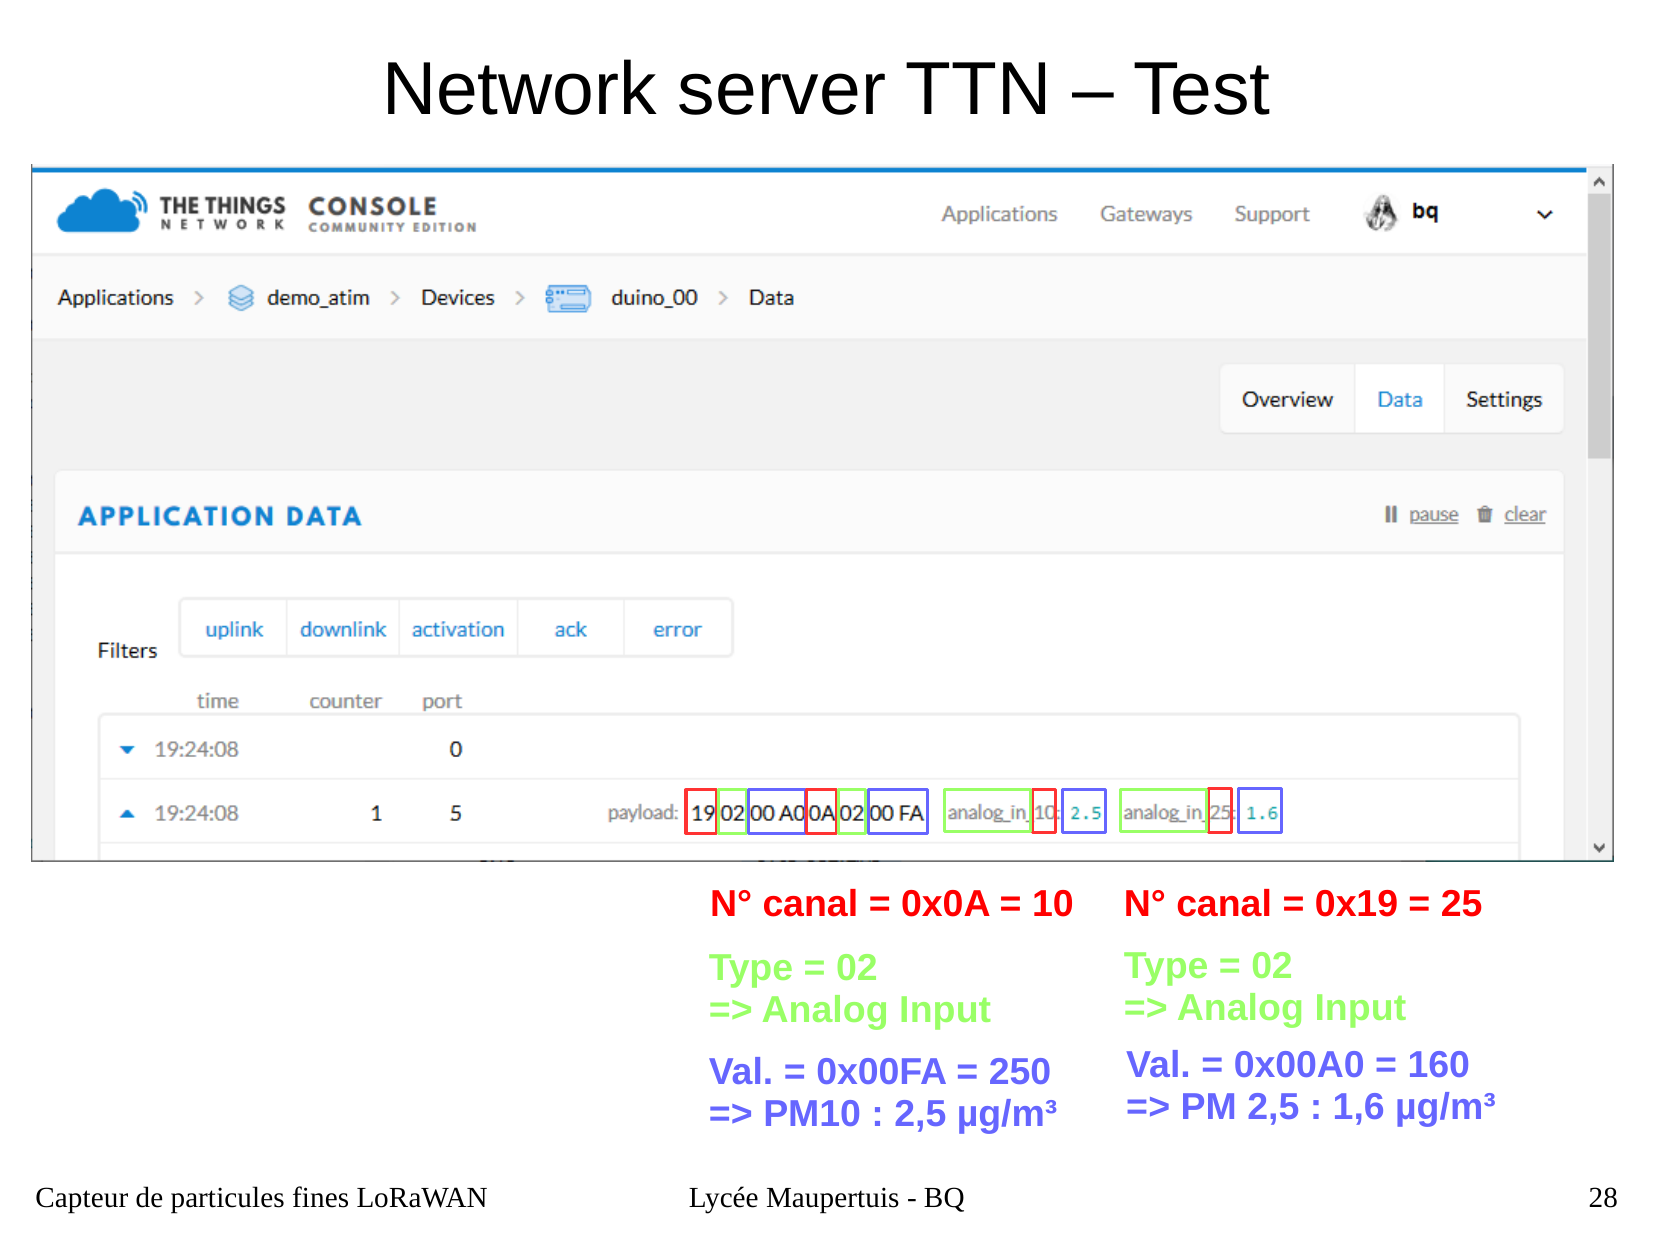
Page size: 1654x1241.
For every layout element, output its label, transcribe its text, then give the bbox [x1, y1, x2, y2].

picture [31, 164, 1614, 862]
title Network server TTN – Test [35, 35, 1619, 142]
text_box Val. = 0x00A0 = 160 => PM 2,5 : 1,6 µg/m³ [1111, 1036, 1519, 1144]
text_box N° canal = 0x0A = 10 [695, 875, 1099, 932]
text_box Type = 02 => Analog Input [694, 938, 1018, 1038]
text_box Type = 02 => Analog Input [1109, 937, 1433, 1037]
text_box N° canal = 0x19 = 25 [1109, 875, 1500, 938]
text_box Val. = 0x00FA = 250 => PM10 : 2,5 µg/m³ [694, 1043, 1085, 1142]
